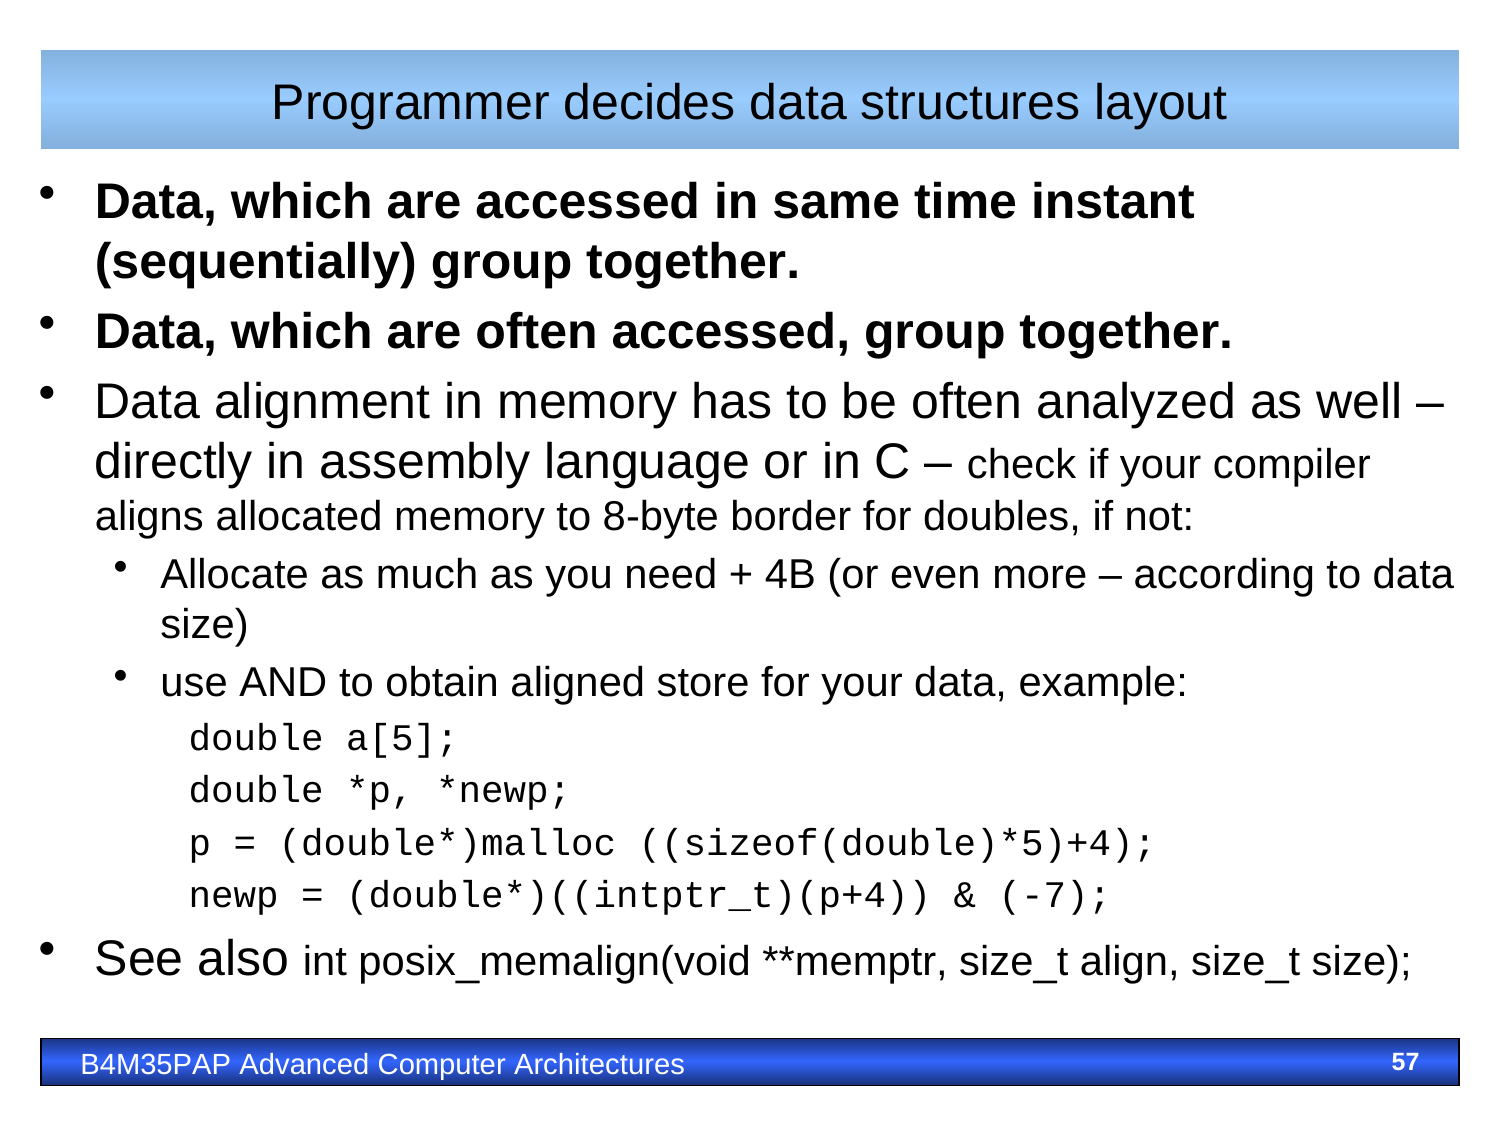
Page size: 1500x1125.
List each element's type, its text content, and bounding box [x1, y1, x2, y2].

title Programmer decides data structures layout [41, 50, 1459, 149]
list Data, which are accessed in same time instant (sequentially) group together. Data, which are often accessed, group together. Data alignment in memory has to be often analyzed as well – directly in assembly language or in C – check if your compiler aligns allocated memory to 8-byte border for doubles, if not: Allocate as much as you need + 4B (or even more – according to data size) use AND to obtain aligned store for your data, example: double a[5]; double *p, *newp; p = (double*)malloc ((sizeof(double)*5)+4); newp = (double*)((intptr_t)(p+4)) & (-7); See also int posix_memalign(void **memptr, size_t align, size_t size); [23, 160, 1500, 1008]
